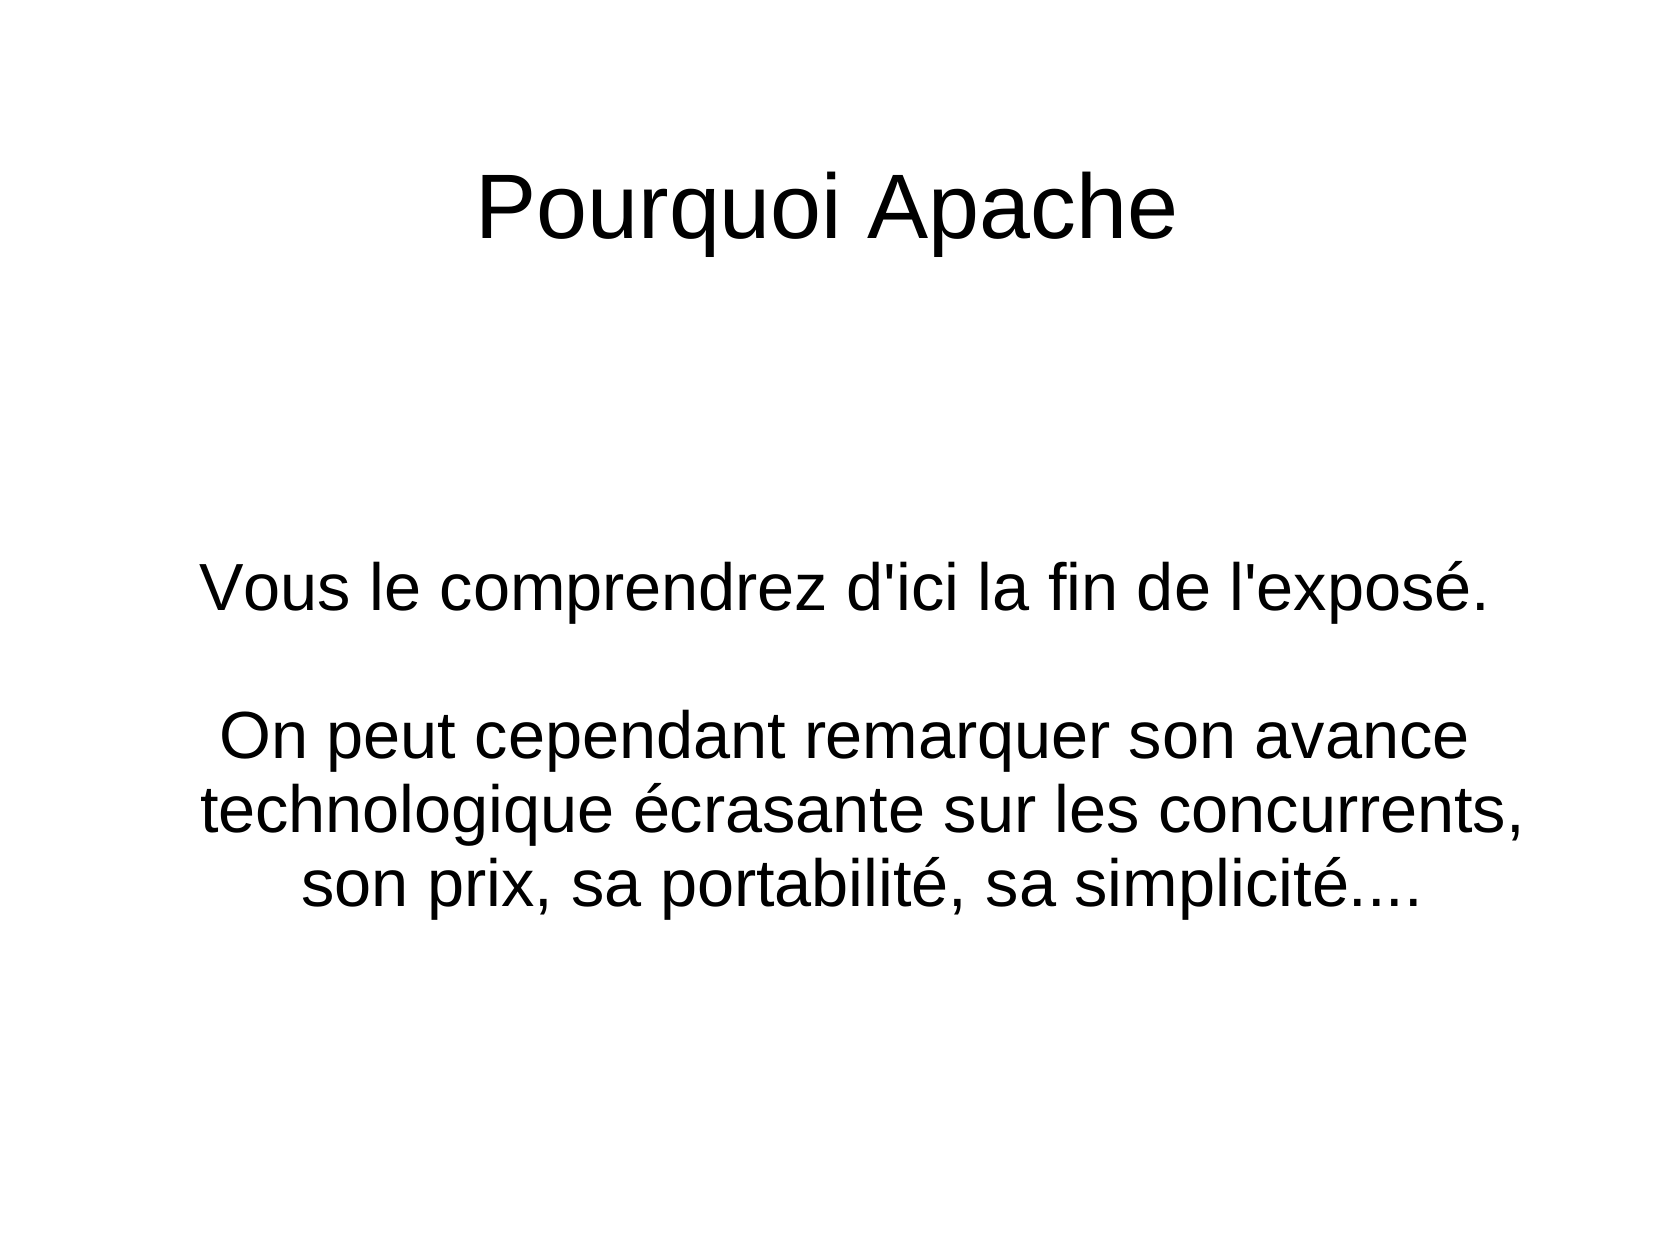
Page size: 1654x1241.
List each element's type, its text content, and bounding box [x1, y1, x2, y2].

subtitle Vous le comprendrez d'ici la fin de l'exposé. On peut cependant remarquer son avance technologique écrasante sur les concurrents, son prix, sa portabilité, sa simplicité.... [121, 344, 1534, 1127]
title Pourquoi Apache [121, 102, 1534, 311]
